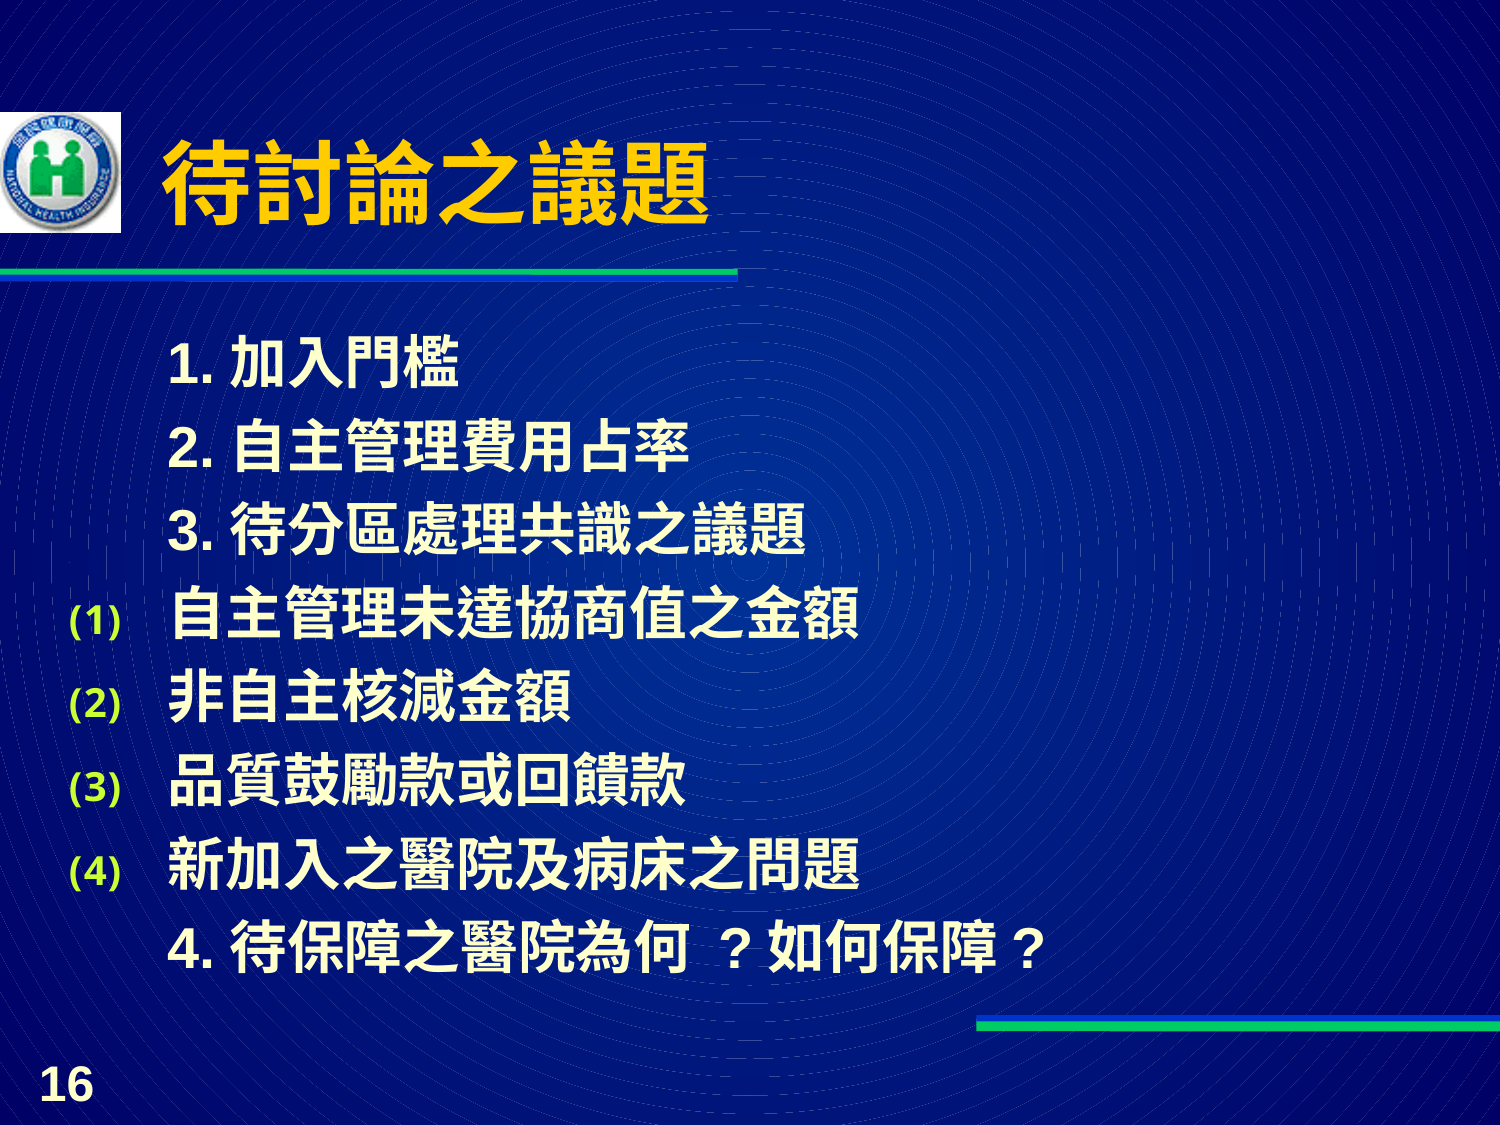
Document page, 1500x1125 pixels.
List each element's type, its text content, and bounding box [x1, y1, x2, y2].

title 待討論之議題 [145, 118, 1438, 244]
list 1.加入門檻 2.自主管理費用占率 3.待分區處理共識之議題 自主管理未達協商值之金額 非自主核減金額 品質鼓勵款或回饋款 新加入之醫院及病床之問題 4.待保障之醫院為何 ?如何保障? [53, 318, 1401, 994]
text_box [23, 1043, 337, 1119]
